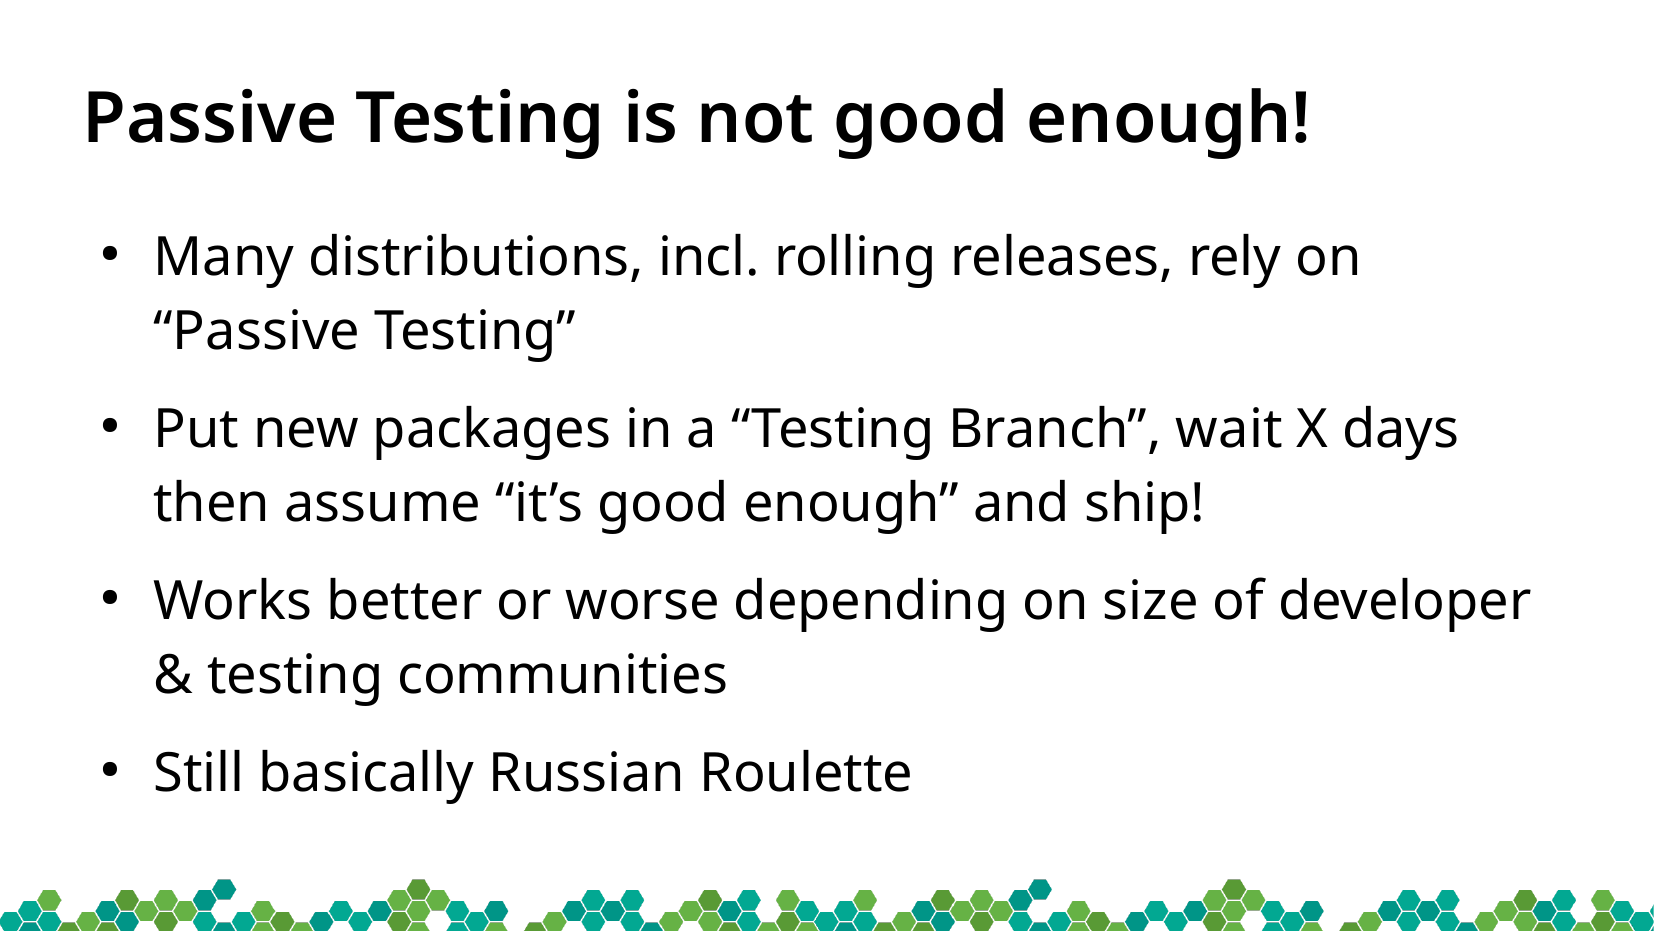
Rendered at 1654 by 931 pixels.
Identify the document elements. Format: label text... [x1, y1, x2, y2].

title Passive Testing is not good enough! [82, 37, 1571, 193]
list Many distributions, incl. rolling releases, rely on “Passive Testing” Put new packages in a “Testing Branch”, wait X days then assume “it’s good enough” and ship! Works better or worse depending on size of developer & testing communities Still basically Russian Roulette [82, 217, 1571, 851]
picture [0, 871, 1654, 931]
